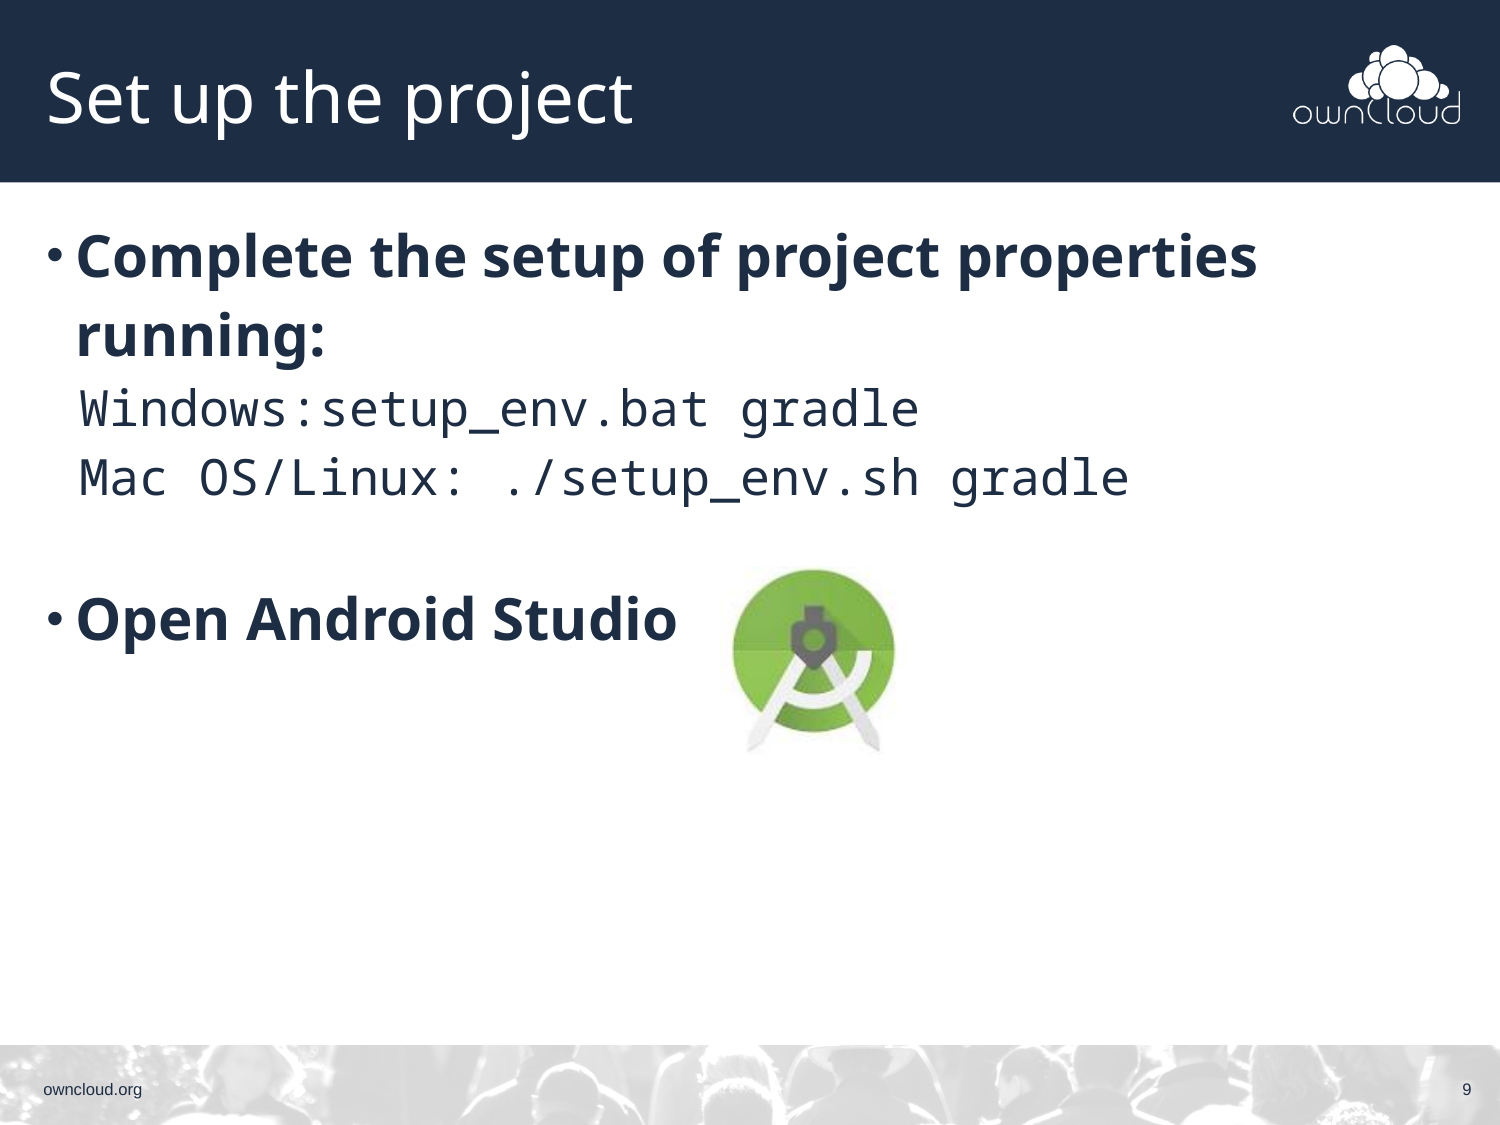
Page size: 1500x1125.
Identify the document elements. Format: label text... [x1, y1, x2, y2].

title Set up the project [46, 5, 1258, 187]
list Complete the setup of project properties running: Windows:setup_env.bat gradle Mac OS/Linux: ./setup_env.sh gradle Open Android Studio [46, 214, 1465, 1026]
picture [720, 566, 908, 755]
picture [1293, 45, 1460, 124]
picture [0, 1045, 1500, 1125]
